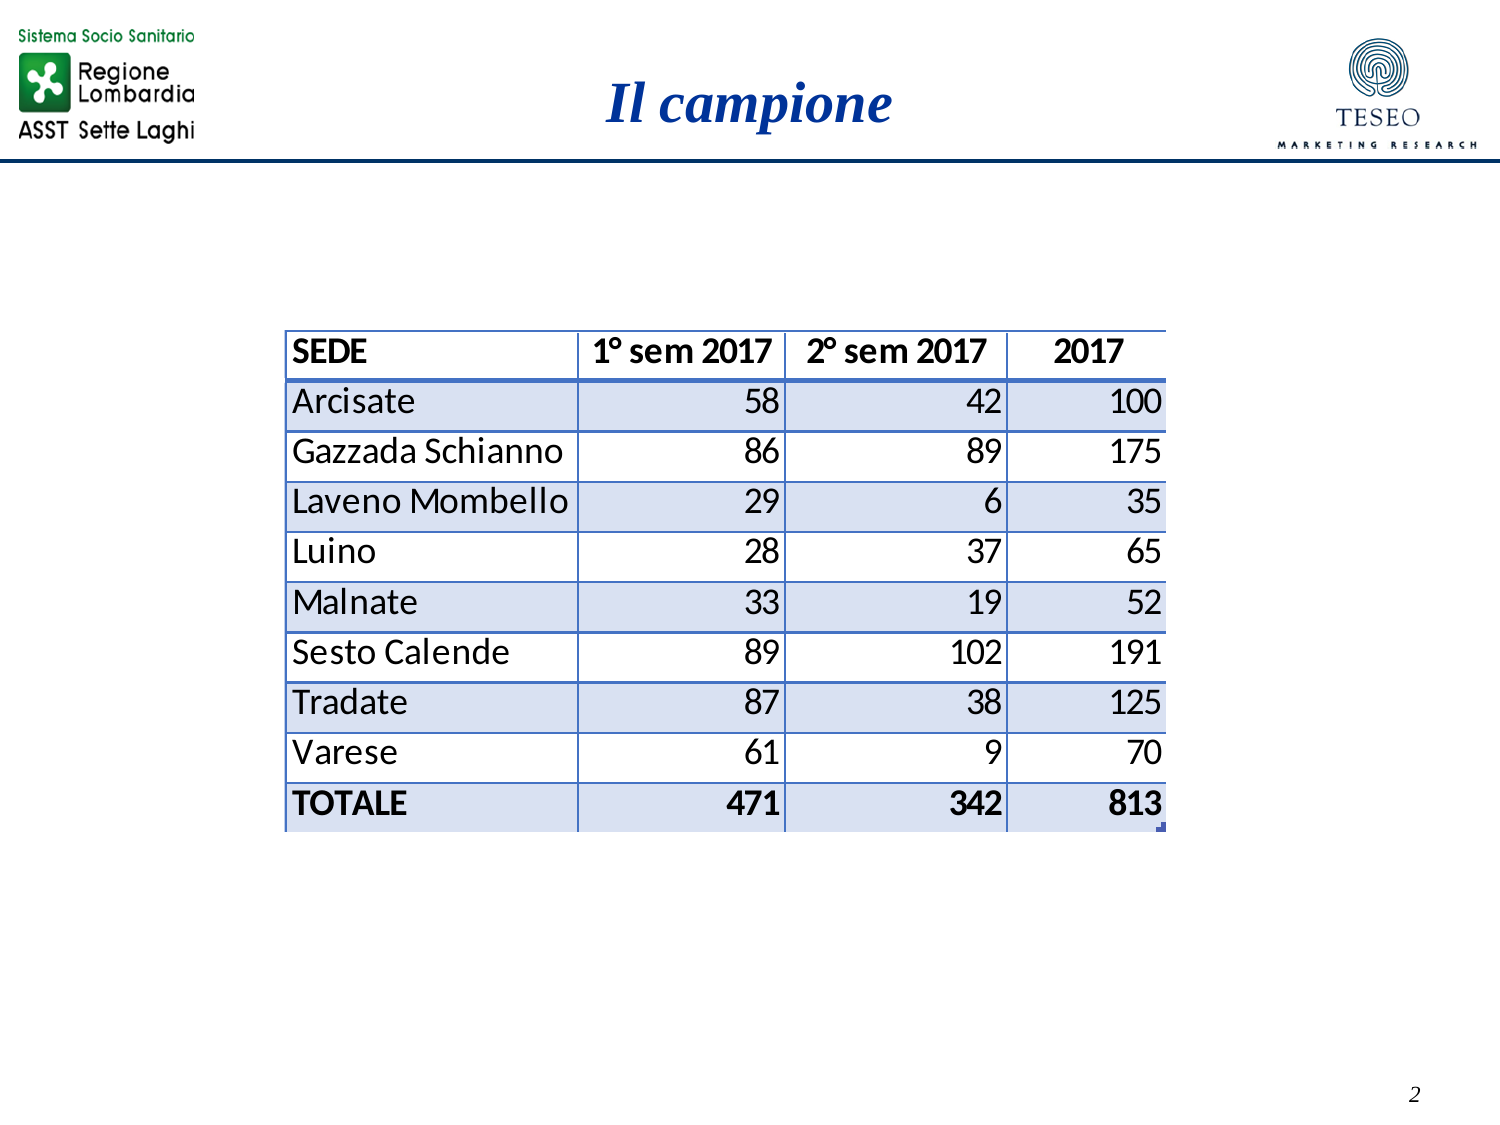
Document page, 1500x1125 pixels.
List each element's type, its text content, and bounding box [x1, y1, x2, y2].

picture [284, 330, 1169, 835]
text_box Il campione [377, 57, 1123, 142]
picture [19, 26, 194, 148]
picture [1275, 30, 1481, 149]
